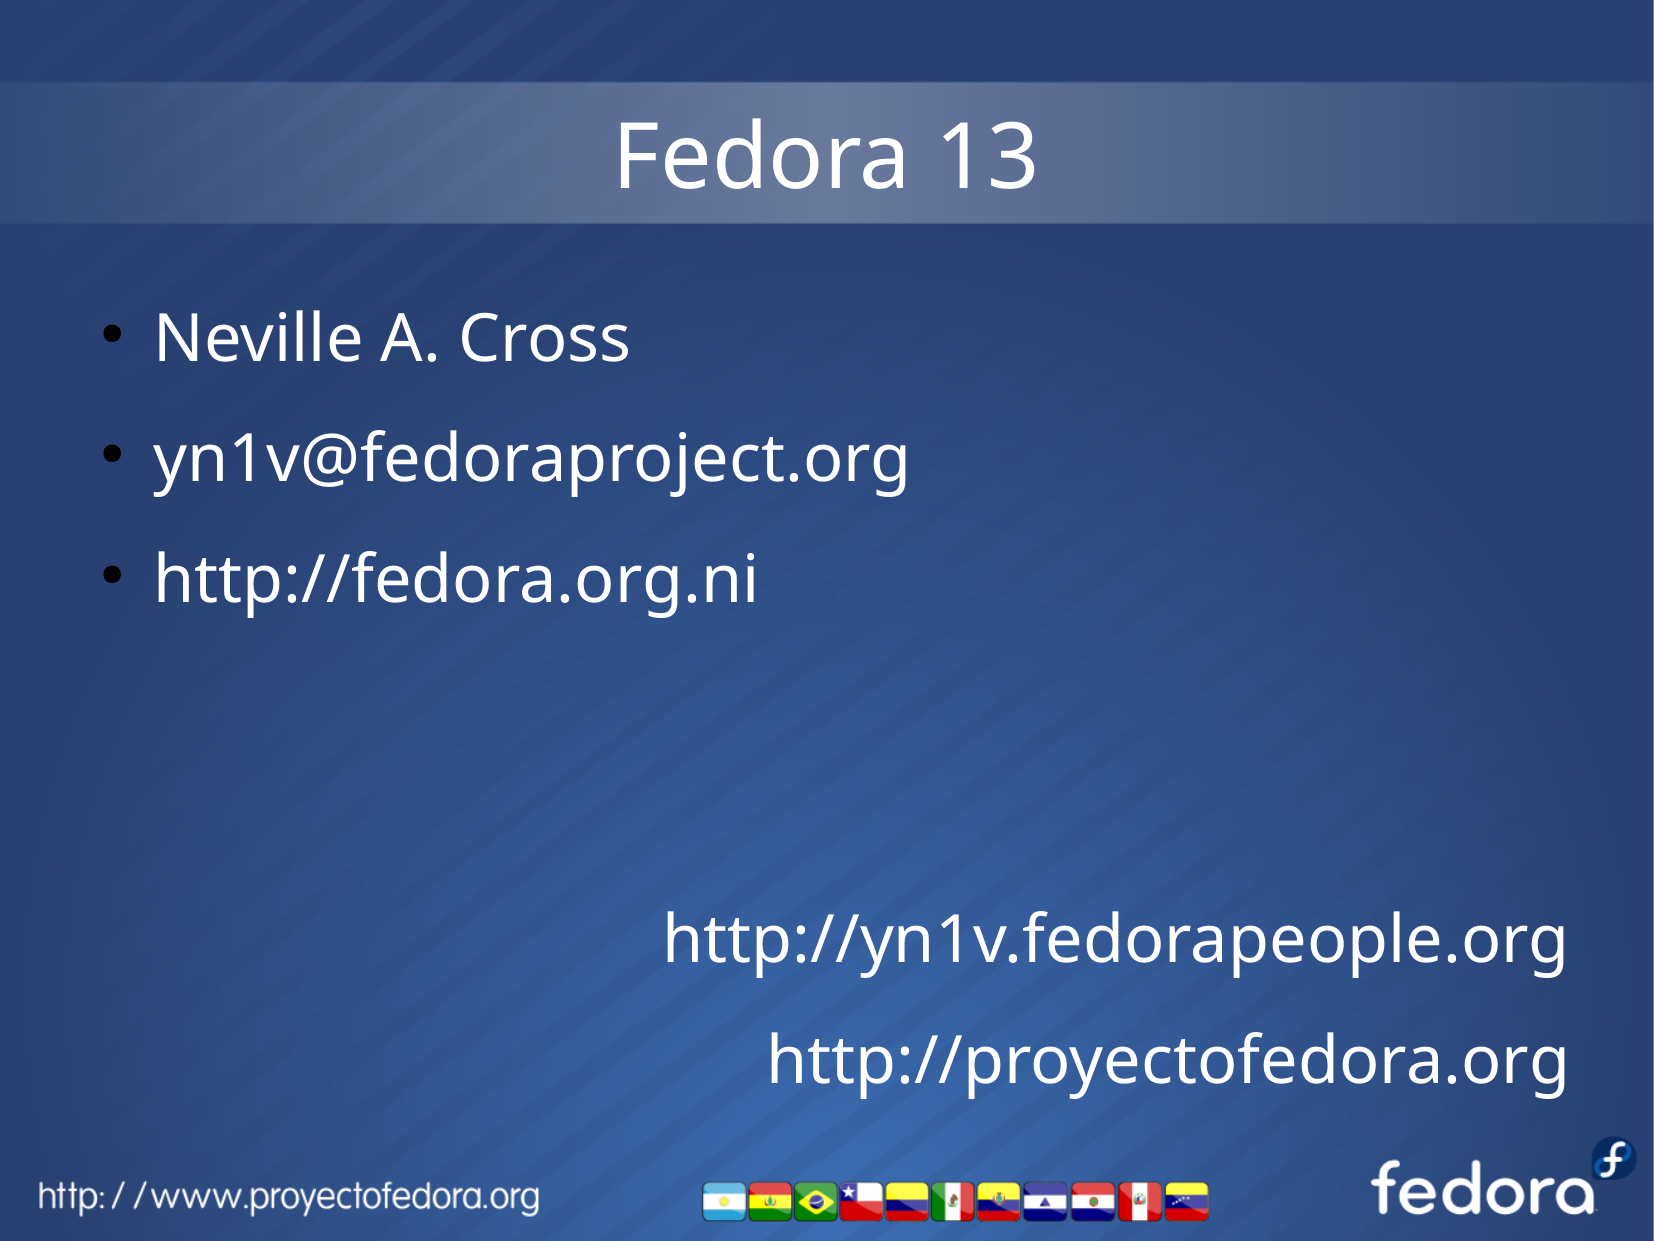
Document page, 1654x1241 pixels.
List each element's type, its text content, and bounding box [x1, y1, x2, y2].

picture [0, 0, 1654, 1241]
list Neville A. Cross yn1v@fedoraproject.org http://fedora.org.ni http://yn1v.fedorapeople.org http://proyectofedora.org [82, 290, 1571, 1094]
title Fedora 13 [82, 56, 1571, 250]
